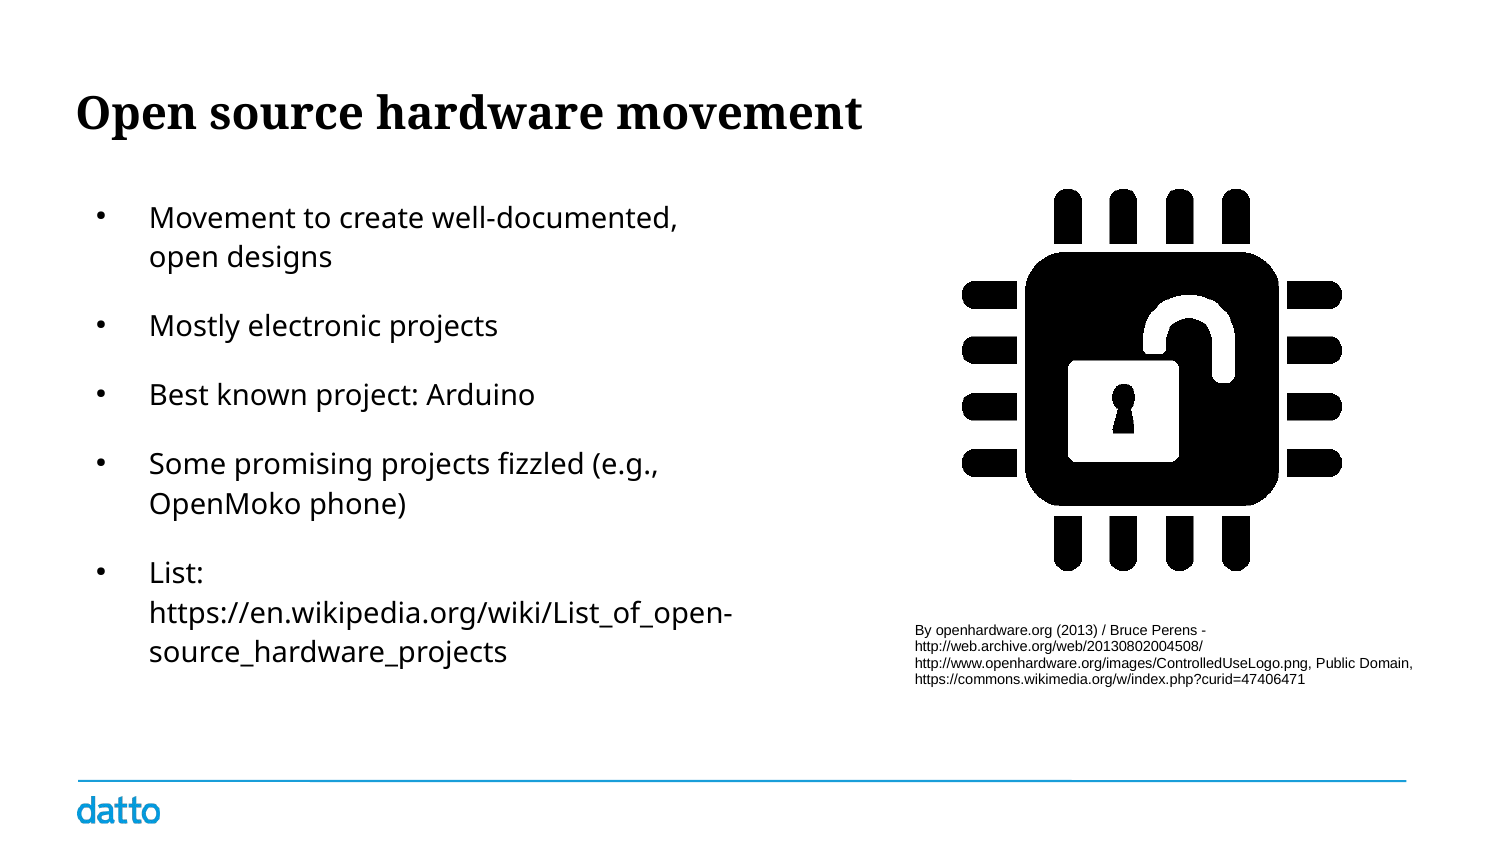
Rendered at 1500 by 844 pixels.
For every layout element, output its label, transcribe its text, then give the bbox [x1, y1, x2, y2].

picture [915, 142, 1388, 615]
text_box By openhardware.org (2013) / Bruce Perens - http://web.archive.org/web/20130802004508/ http://www.openhardware.org/images/ControlledUseLogo.png, Public Domain, https://commons.wikimedia.org/w/index.php?curid=47406471 [900, 615, 1456, 695]
list Movement to create well-documented, open designs Mostly electronic projects Best known project: Arduino Some promising projects fizzled (e.g., OpenMoko phone) List: https://en.wikipedia.org/wiki/List_of_open-source_hardware_projects [78, 197, 736, 687]
picture [82, 808, 91, 819]
title Open source hardware movement [75, 51, 1404, 172]
picture [95, 796, 133, 824]
picture [77, 796, 91, 808]
picture [146, 808, 156, 819]
picture [136, 796, 160, 824]
picture [122, 808, 133, 824]
